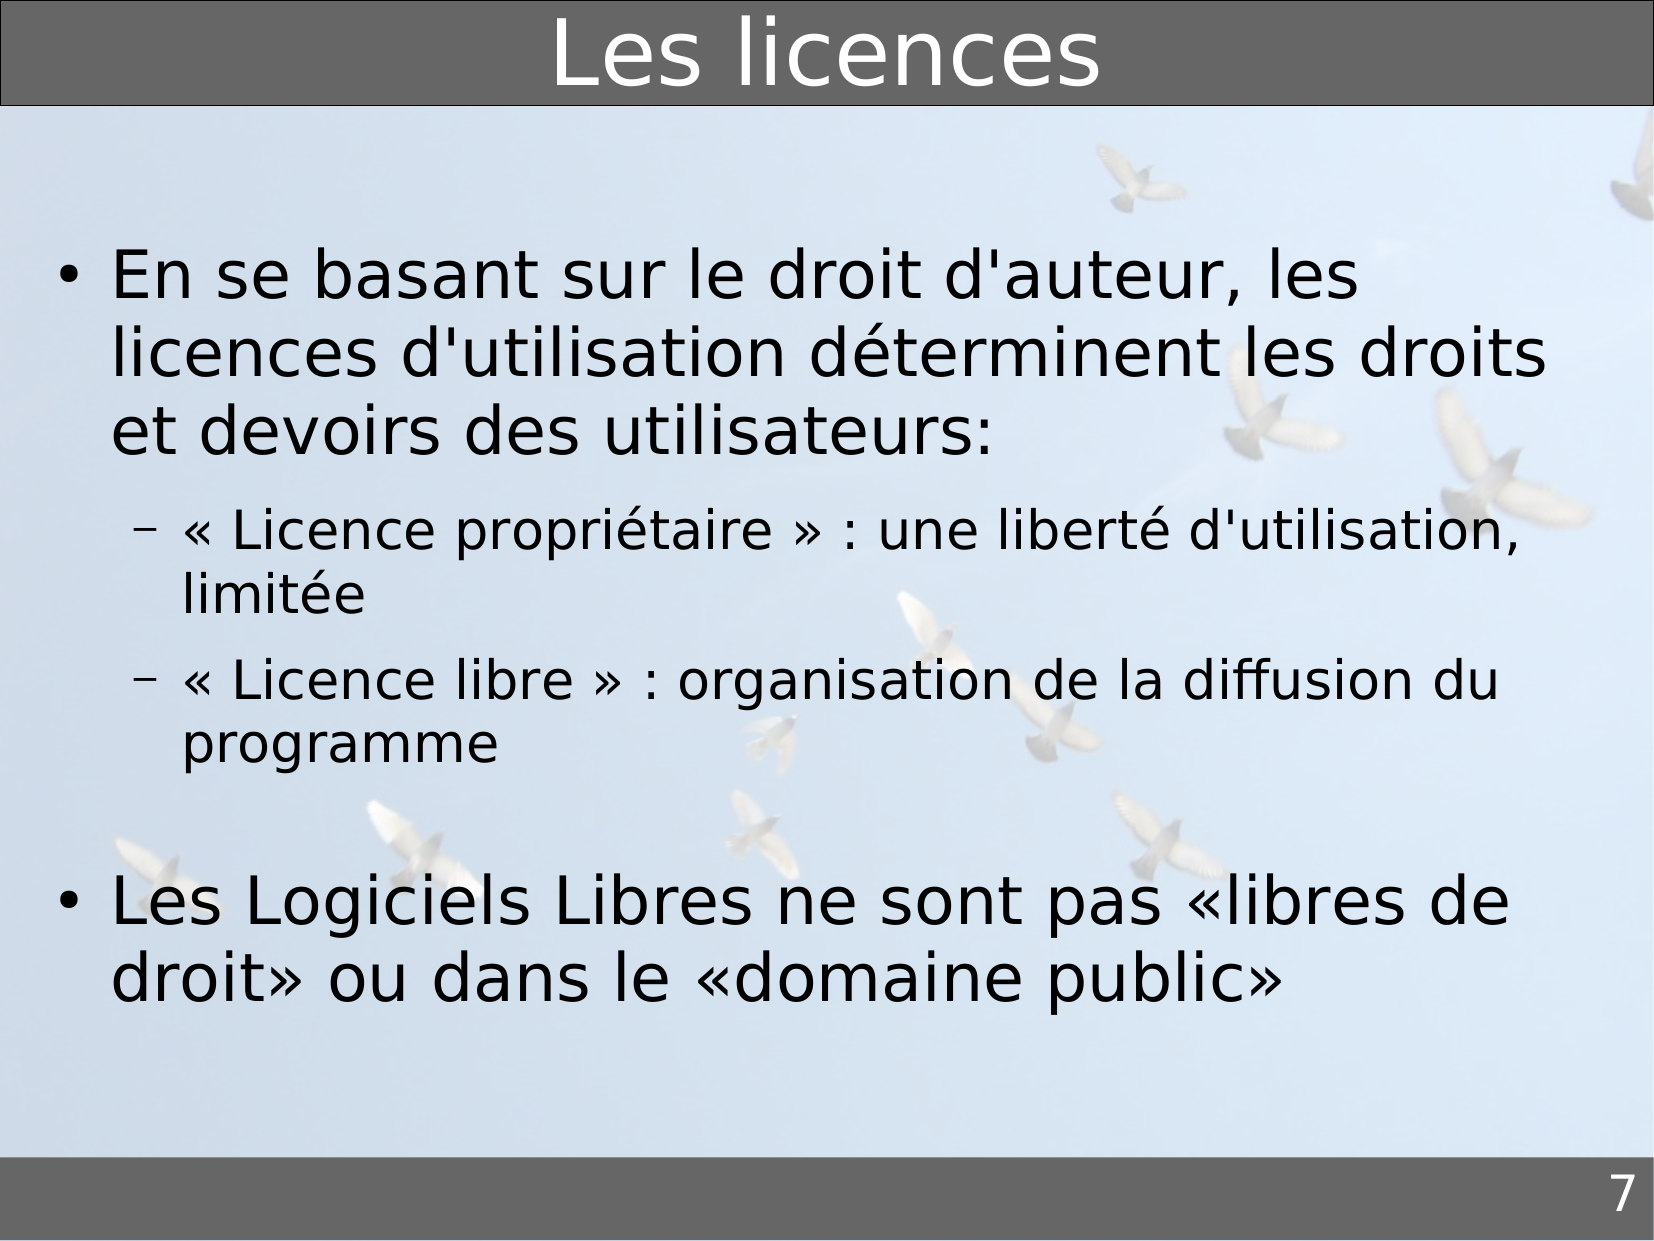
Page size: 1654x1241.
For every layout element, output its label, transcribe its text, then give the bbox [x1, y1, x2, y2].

title Les licences [0, 0, 1654, 108]
list En se basant sur le droit d'auteur, les licences d'utilisation déterminent les droits et devoirs des utilisateurs: « Licence propriétaire » : une liberté d'utilisation, limitée « Licence libre » : organisation de la diffusion du programme Les Logiciels Libres ne sont pas «libres de droit» ou dans le «domaine public» [39, 236, 1565, 1018]
